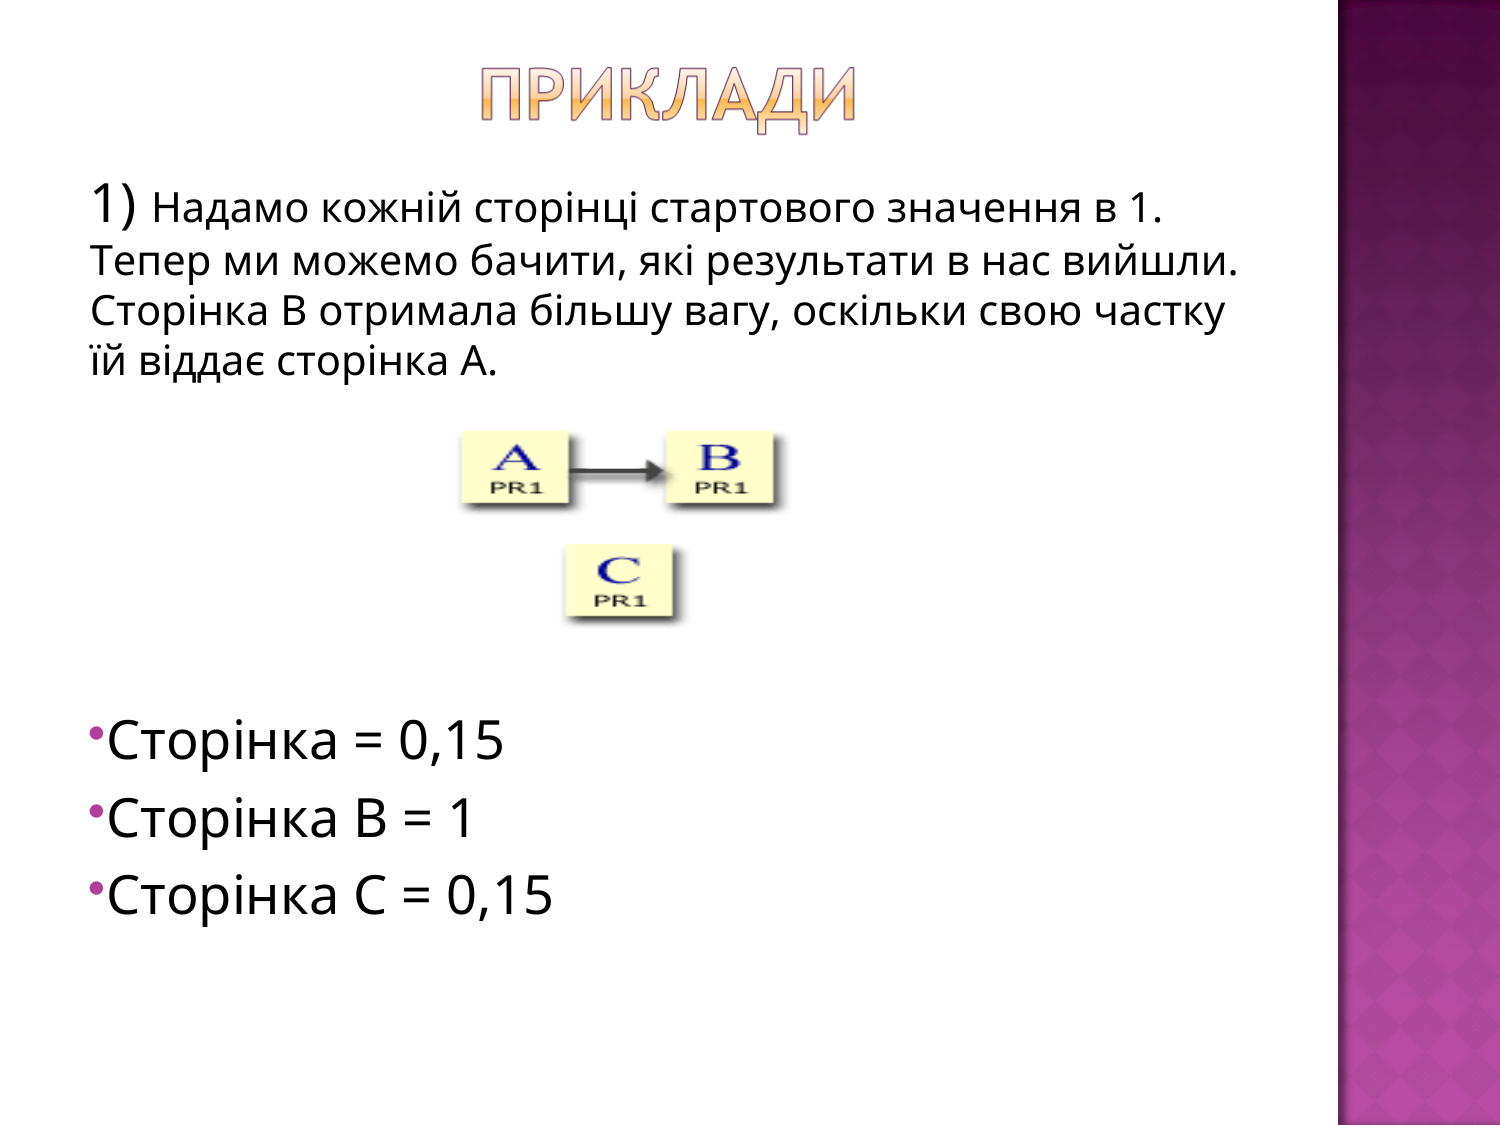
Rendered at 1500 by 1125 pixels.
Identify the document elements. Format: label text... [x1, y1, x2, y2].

list 1) Надамо кожній сторінці стартового значення в 1. Тепер ми можемо бачити, які результати в нас вийшли. Сторінка B отримала більшу вагу, оскільки свою частку їй віддає сторінка А. Сторінка = 0,15 Сторінка B = 1 Сторінка C = 0,15 [75, 160, 1263, 1060]
text_box [73, 28, 1265, 222]
picture [1337, 0, 1500, 1125]
picture [442, 420, 798, 632]
